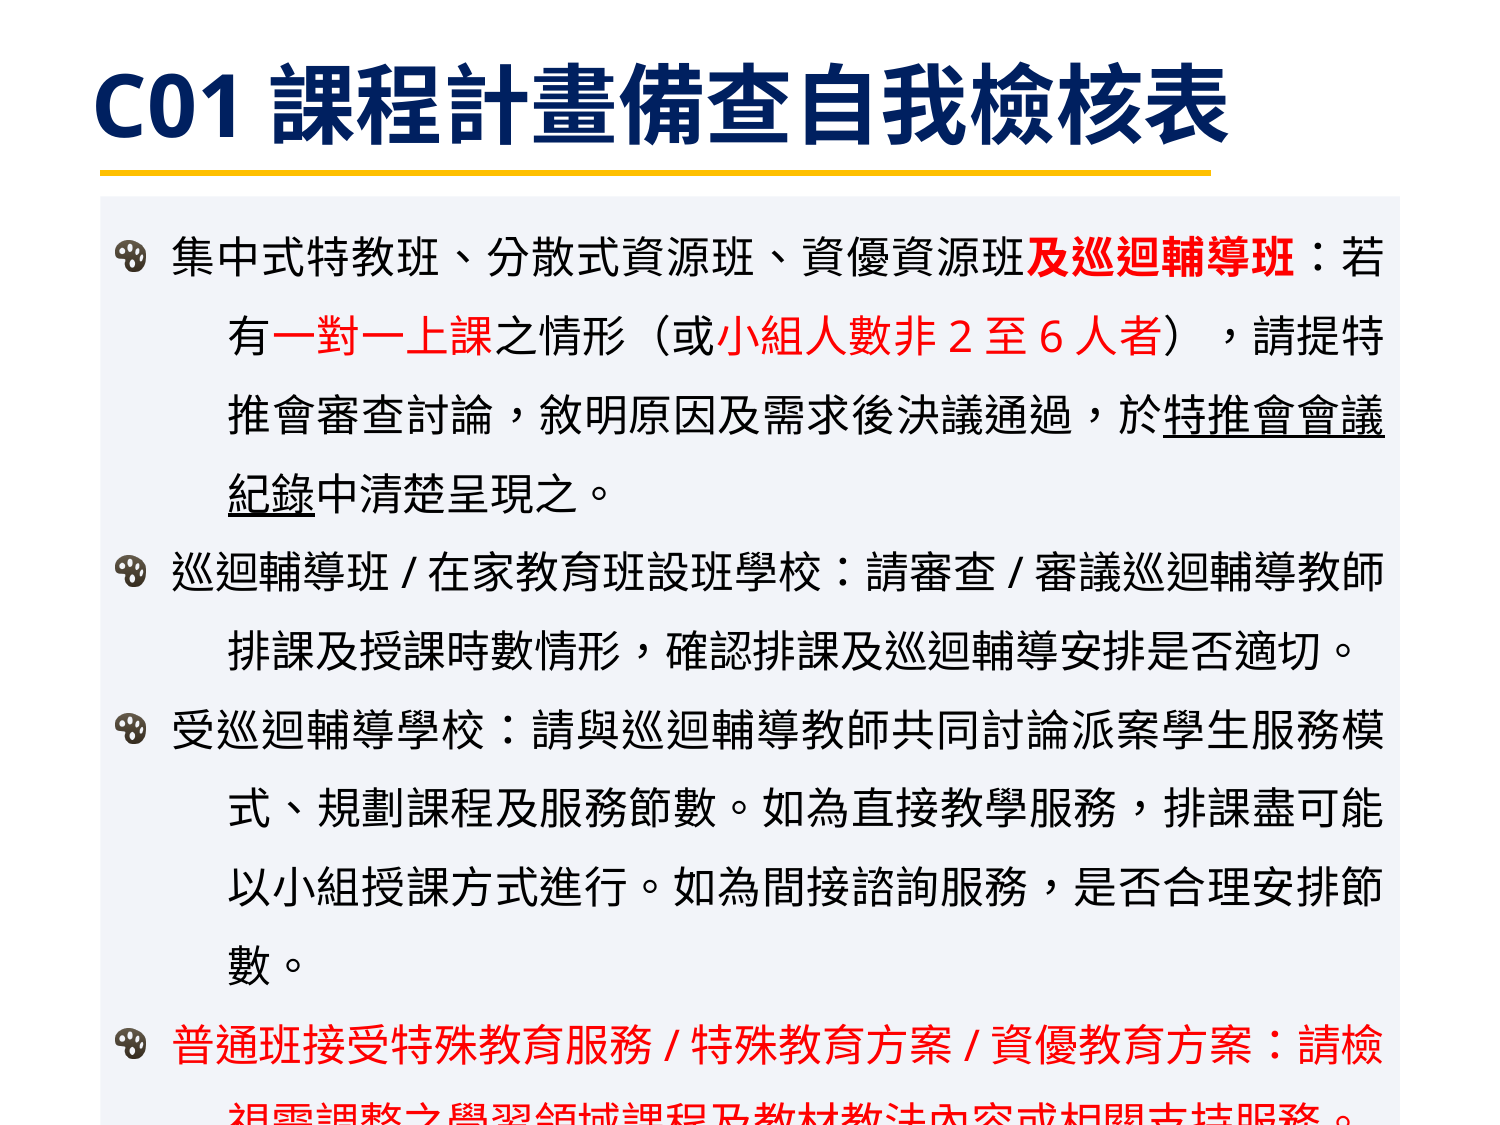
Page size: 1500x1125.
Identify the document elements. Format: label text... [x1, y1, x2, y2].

text_box 集中式特教班、分散式資源班、資優資源班及巡迴輔導班：若有一對一上課之情形（或小組人數非2至6人者），請提特推會審查討論，敘明原因及需求後決議通過，於特推會會議紀錄中清楚呈現之。 巡迴輔導班/在家教育班設班學校：請審查/審議巡迴輔導教師排課及授課時數情形，確認排課及巡迴輔導安排是否適切。 受巡迴輔導學校：請與巡迴輔導教師共同討論派案學生服務模式、規劃課程及服務節數。如為直接教學服務，排課盡可能以小組授課方式進行。如為間接諮詢服務，是否合理安排節數。 普通班接受特殊教育服務/特殊教育方案/資優教育方案：請檢視需調整之學習領域課程及教材教法內容或相關支持服務。 [100, 196, 1400, 1087]
text_box C01課程計畫備查自我檢核表 [76, 42, 1244, 164]
